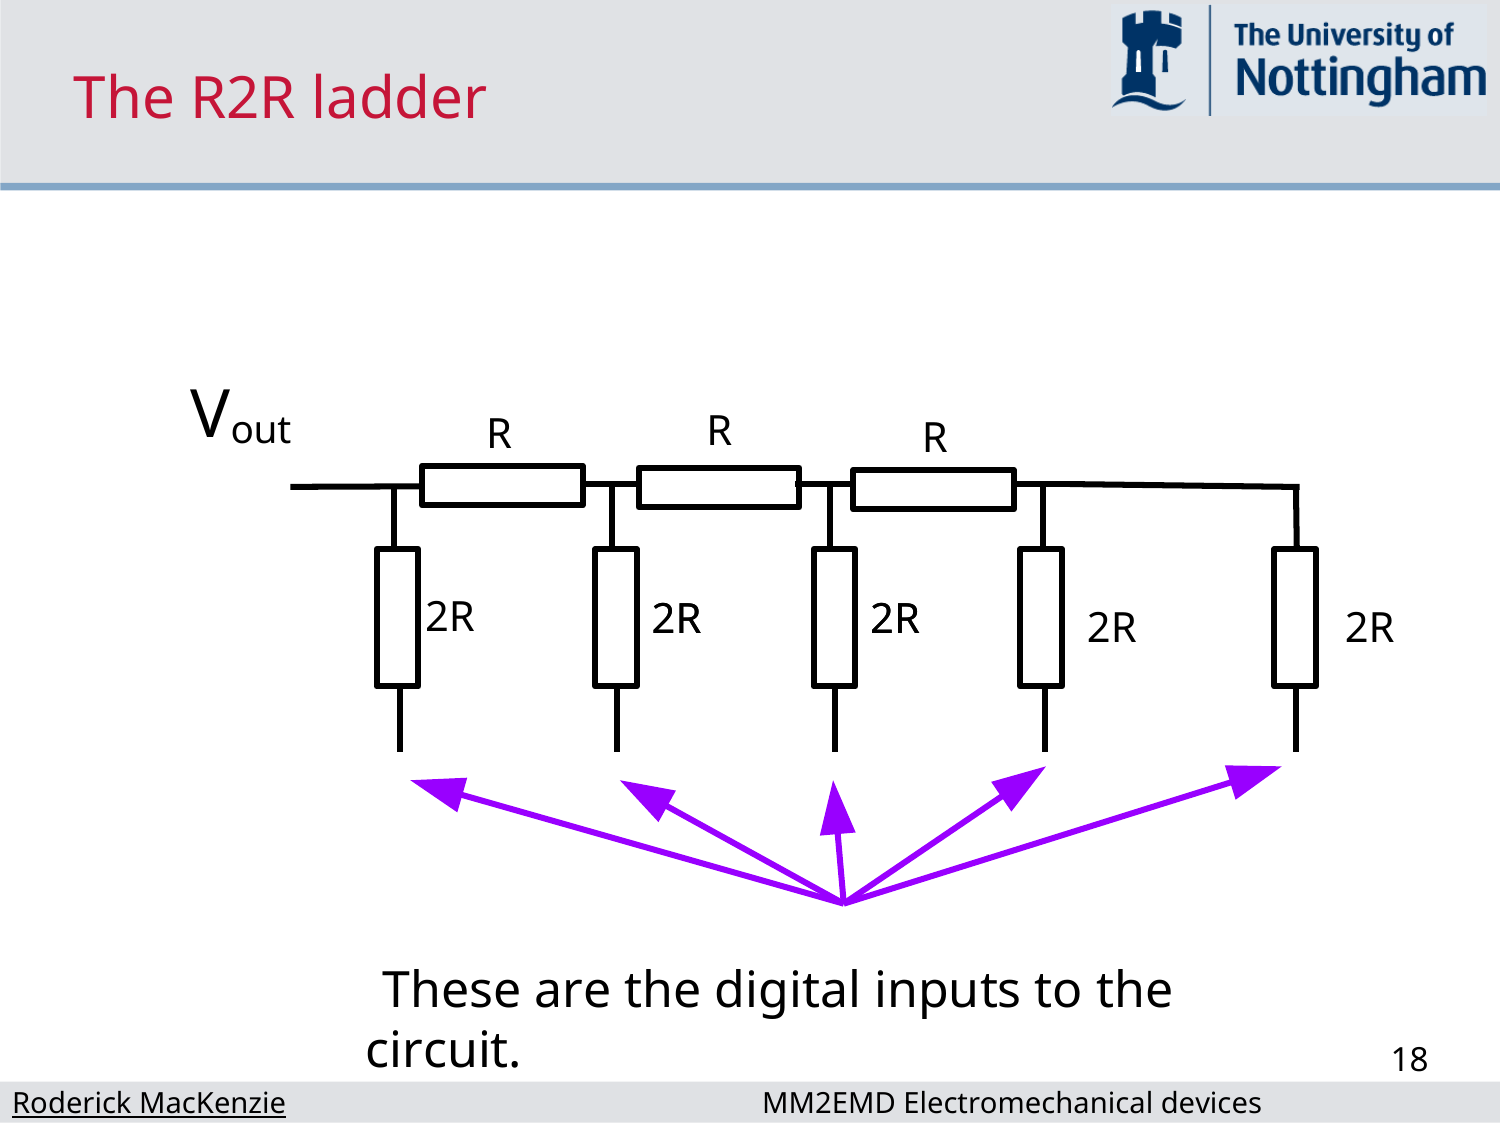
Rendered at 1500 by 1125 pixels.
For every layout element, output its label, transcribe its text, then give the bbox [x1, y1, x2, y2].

text_box 2R [636, 584, 737, 719]
text_box <number> [1375, 1030, 1500, 1101]
text_box R [907, 403, 1008, 538]
text_box Vout [175, 363, 326, 499]
text_box 2R [855, 584, 956, 719]
picture [1111, 4, 1487, 116]
text_box 2R [1072, 593, 1173, 729]
text_box 2R [1330, 593, 1431, 729]
text_box R [471, 399, 572, 535]
text_box R [691, 396, 792, 532]
text_box These are the digital inputs to the circuit. [350, 949, 1344, 1085]
title The R2R ladder [59, 20, 1137, 172]
text_box 2R [410, 582, 511, 718]
